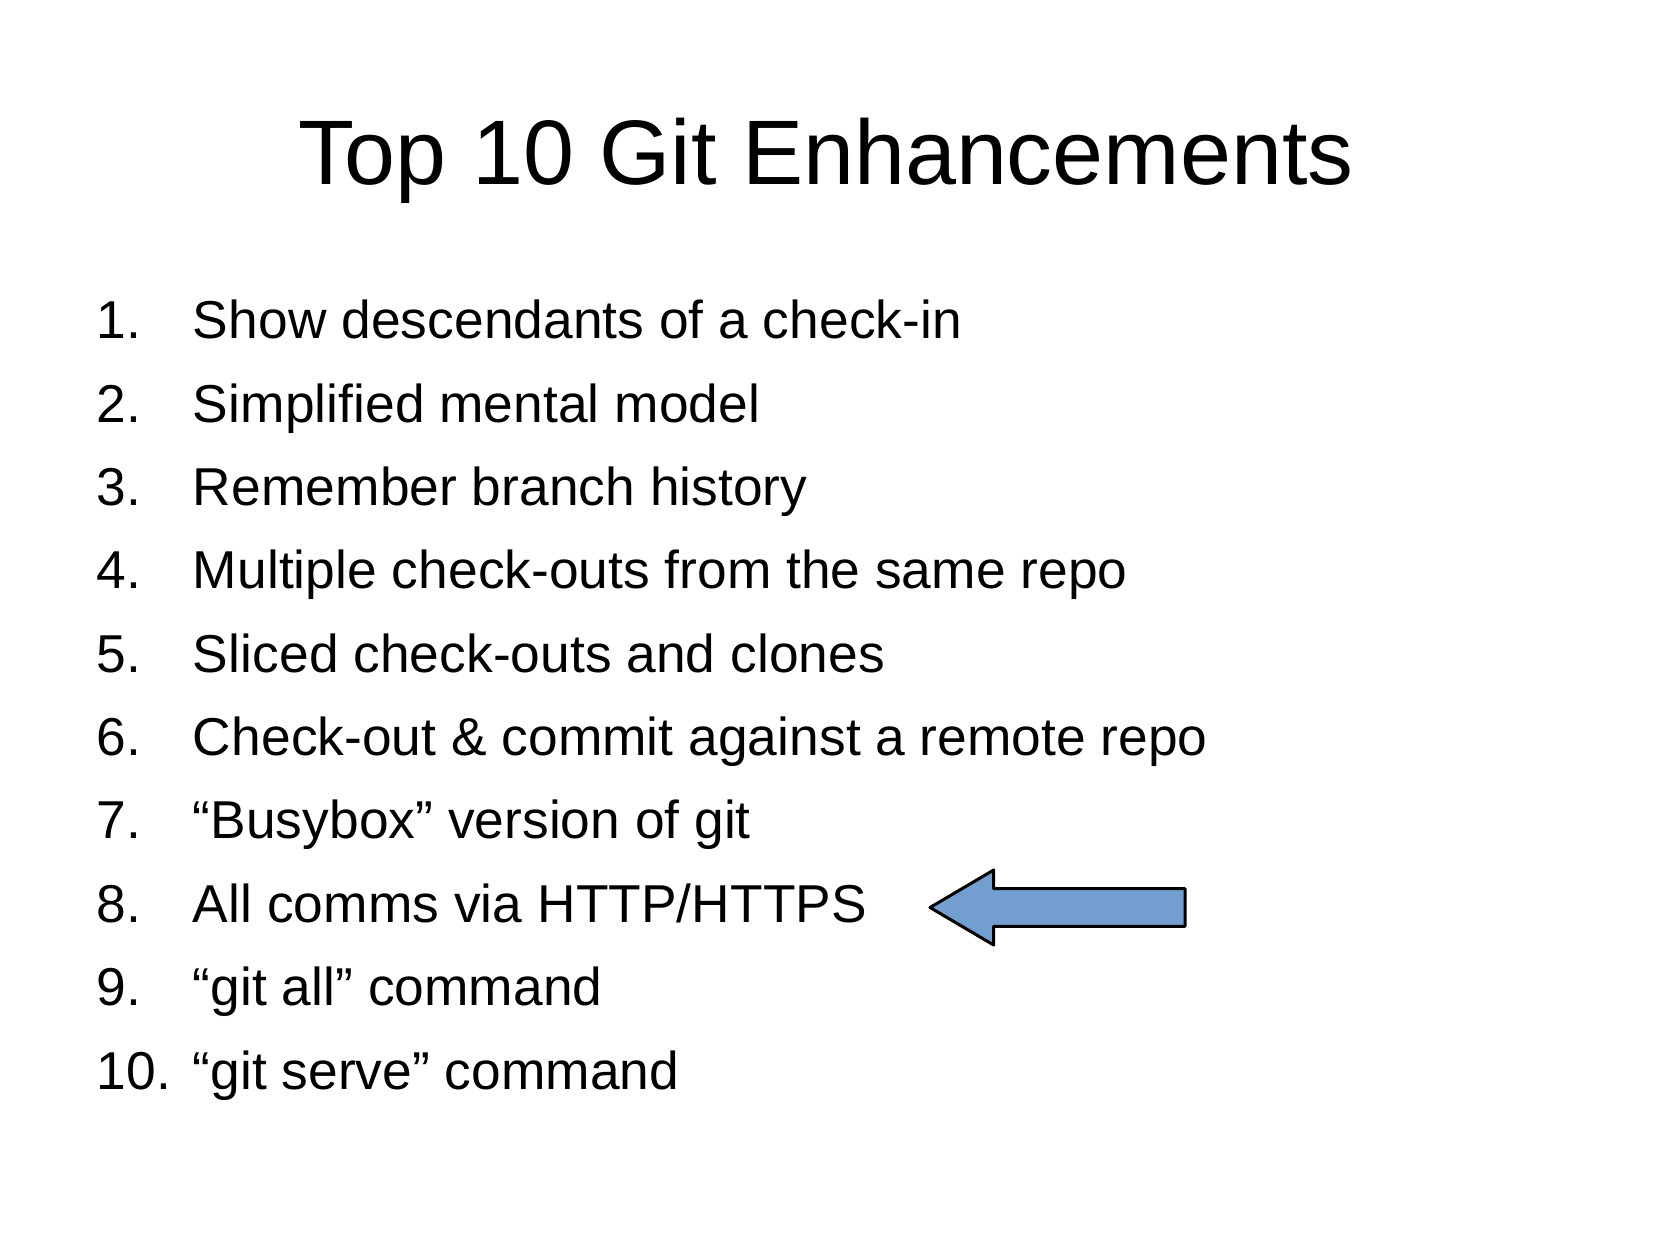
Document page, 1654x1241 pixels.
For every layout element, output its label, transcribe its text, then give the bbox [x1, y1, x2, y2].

list Show descendants of a check-in Simplified mental model Remember branch history Multiple check-outs from the same repo Sliced check-outs and clones Check-out & commit against a remote repo “Busybox” version of git All comms via HTTP/HTTPS “git all” command “git serve” command [82, 290, 1571, 1109]
title Top 10 Git Enhancements [82, 49, 1571, 257]
text_box [930, 870, 1186, 946]
